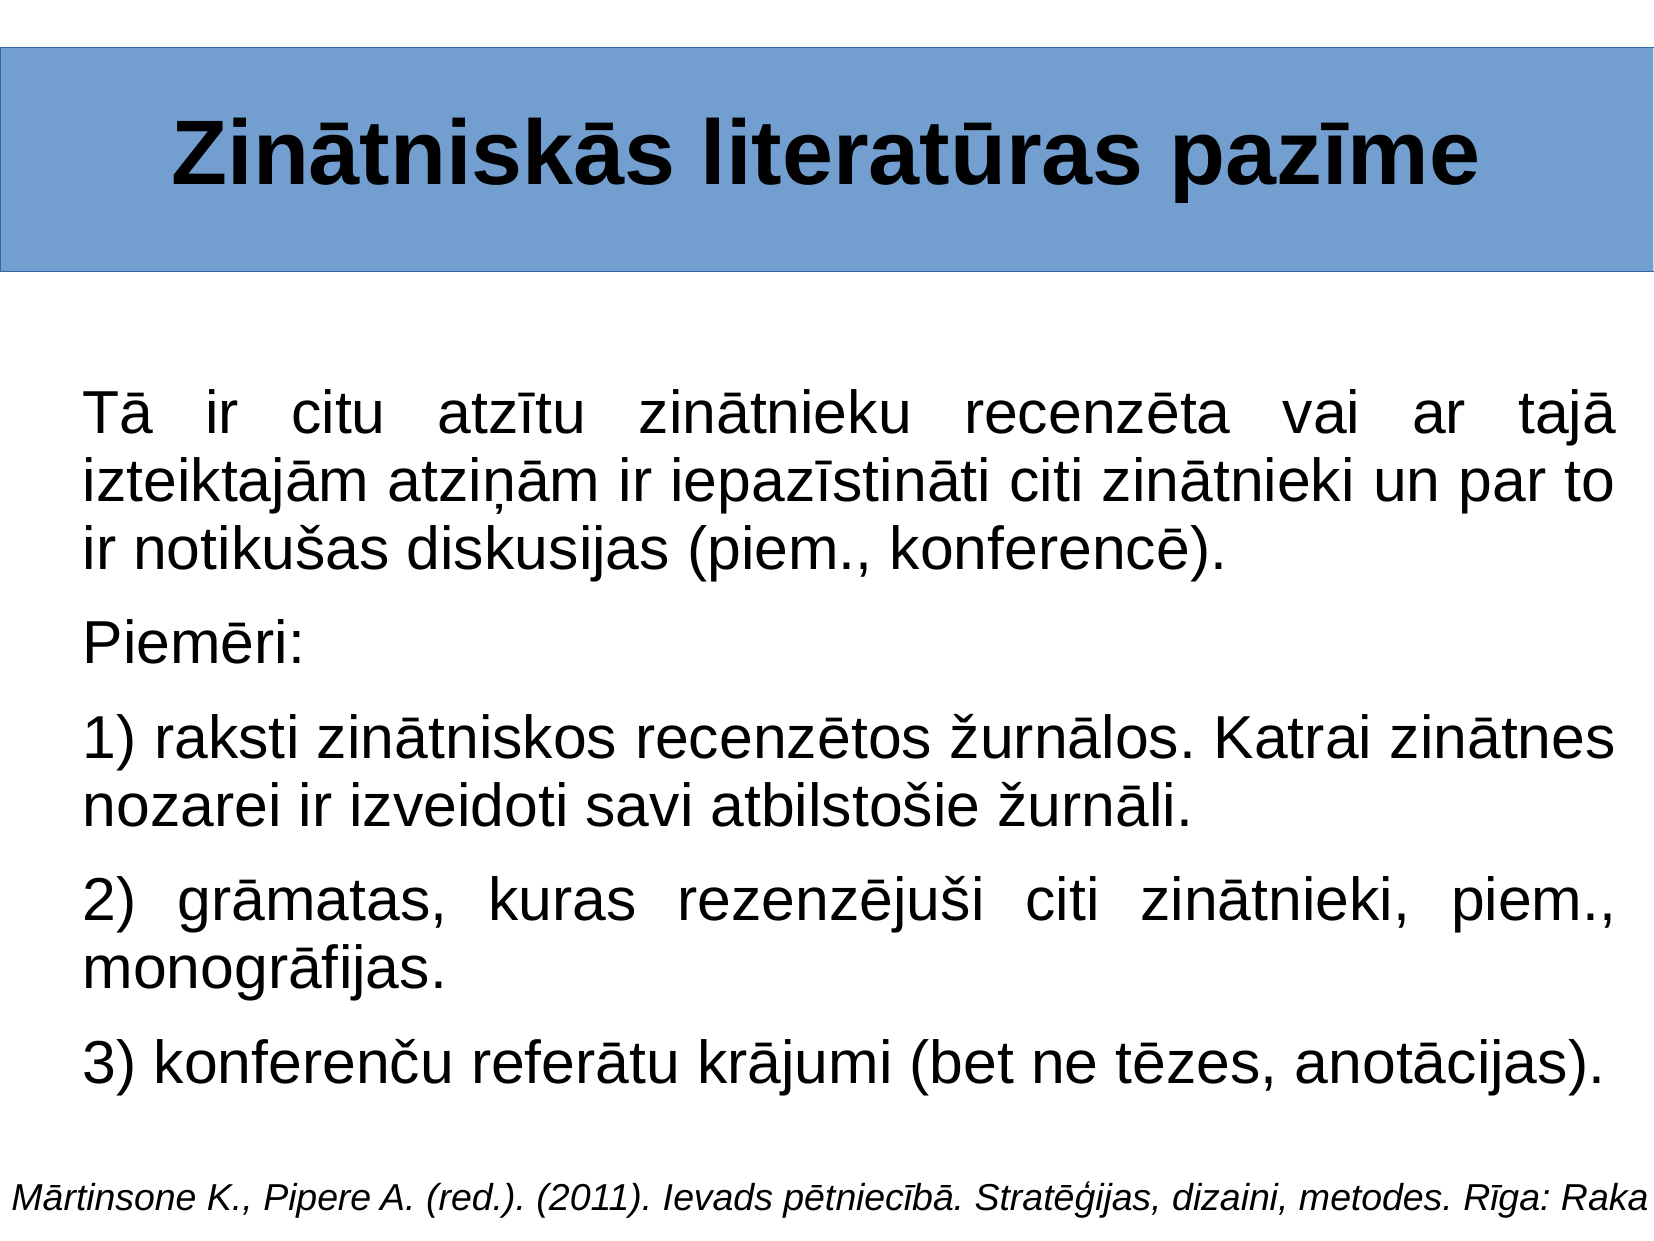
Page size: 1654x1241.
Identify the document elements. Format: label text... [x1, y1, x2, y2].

text_box Mārtinsone K., Pipere A. (red.). (2011). Ievads pētniecībā. Stratēģijas, dizaini, metodes. Rīga: Raka [0, 1169, 1654, 1227]
text_box [0, 47, 1654, 272]
list Tā ir citu atzītu zinātnieku recenzēta vai ar tajā izteiktajām atziņām ir iepazīstināti citi zinātnieki un par to ir notikušas diskusijas (piem., konferencē). Piemēri: 1) raksti zinātniskos recenzētos žurnālos. Katrai zinātnes nozarei ir izveidoti savi atbilstošie žurnāli. 2) grāmatas, kuras rezenzējuši citi zinātnieki, piem., monogrāfijas. 3) konferenču referātu krājumi (bet ne tēzes, anotācijas). [82, 378, 1619, 1099]
title Zinātniskās literatūras pazīme [82, 49, 1571, 257]
